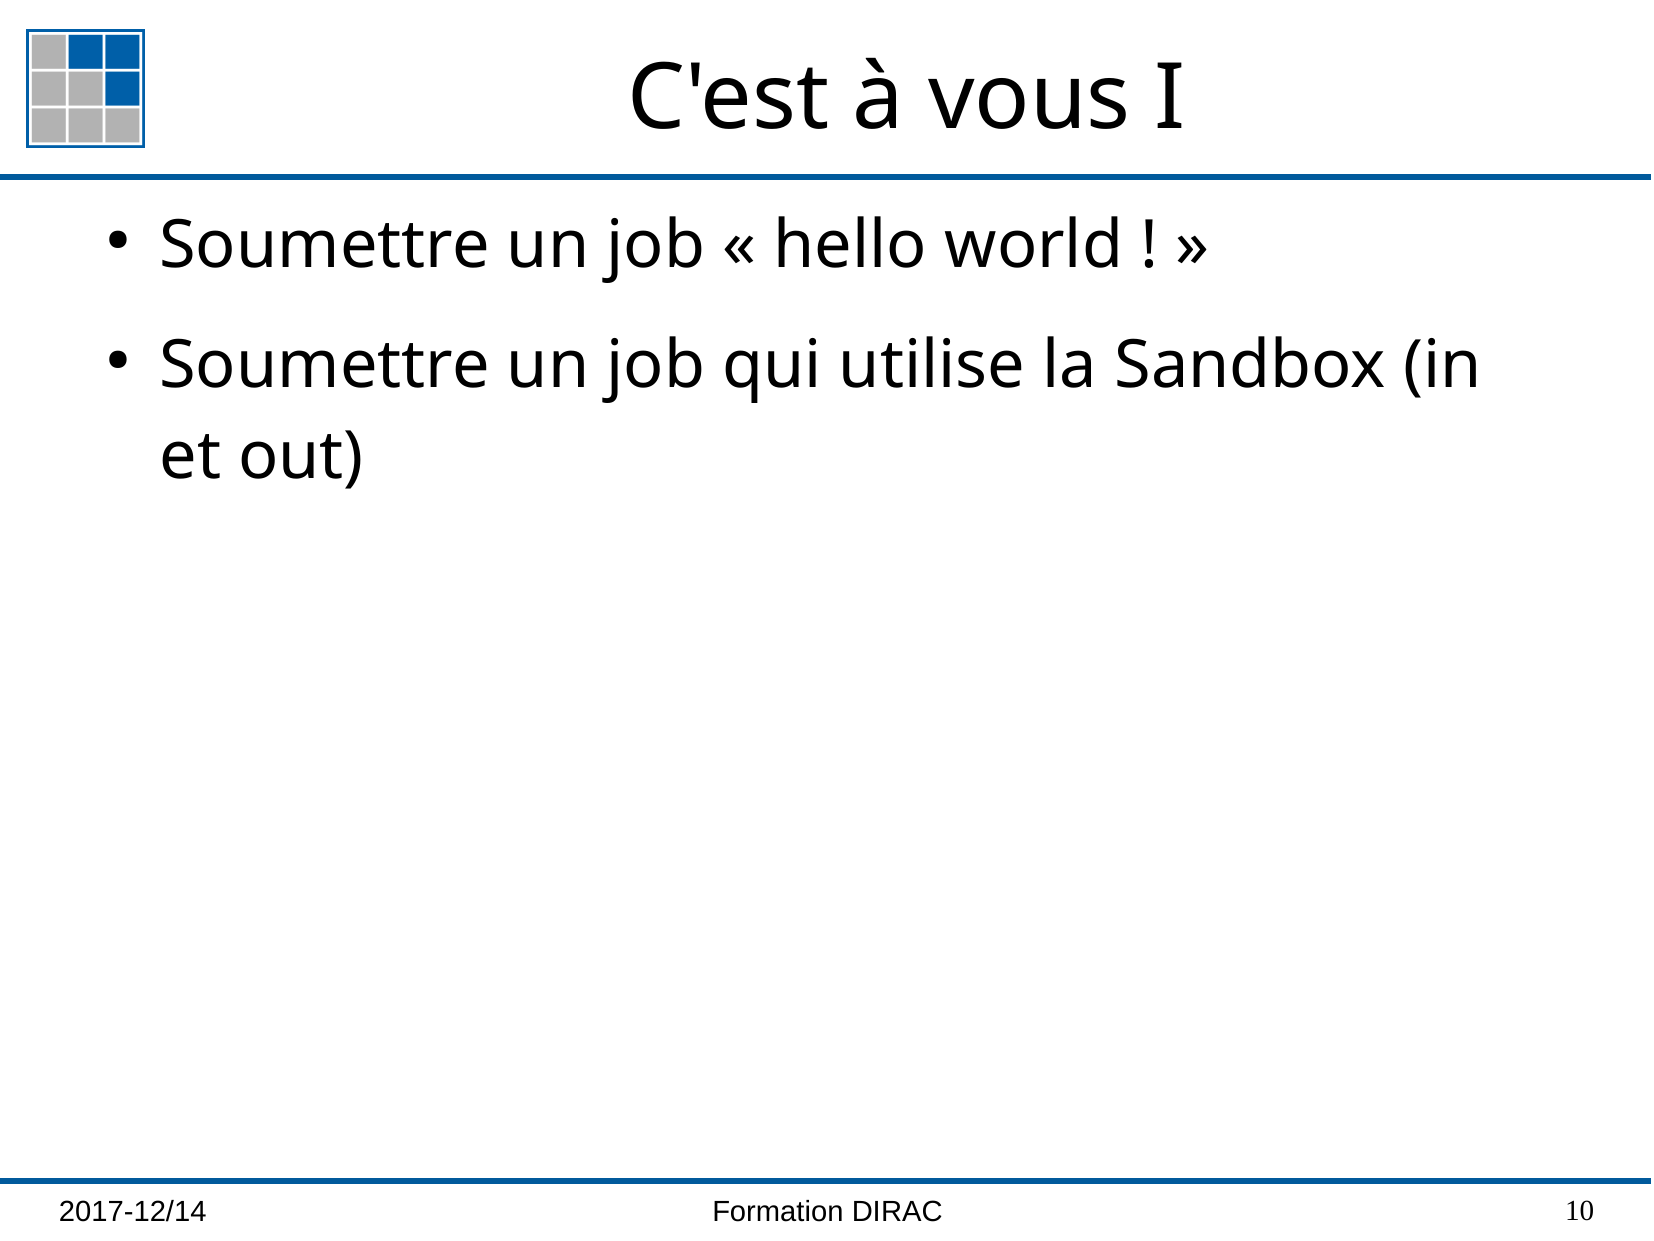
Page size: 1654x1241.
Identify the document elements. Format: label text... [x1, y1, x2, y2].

list Soumettre un job « hello world ! » Soumettre un job qui utilise la Sandbox (in et out) [88, 196, 1544, 1167]
title C'est à vous I [162, 43, 1651, 144]
picture [26, 29, 145, 148]
